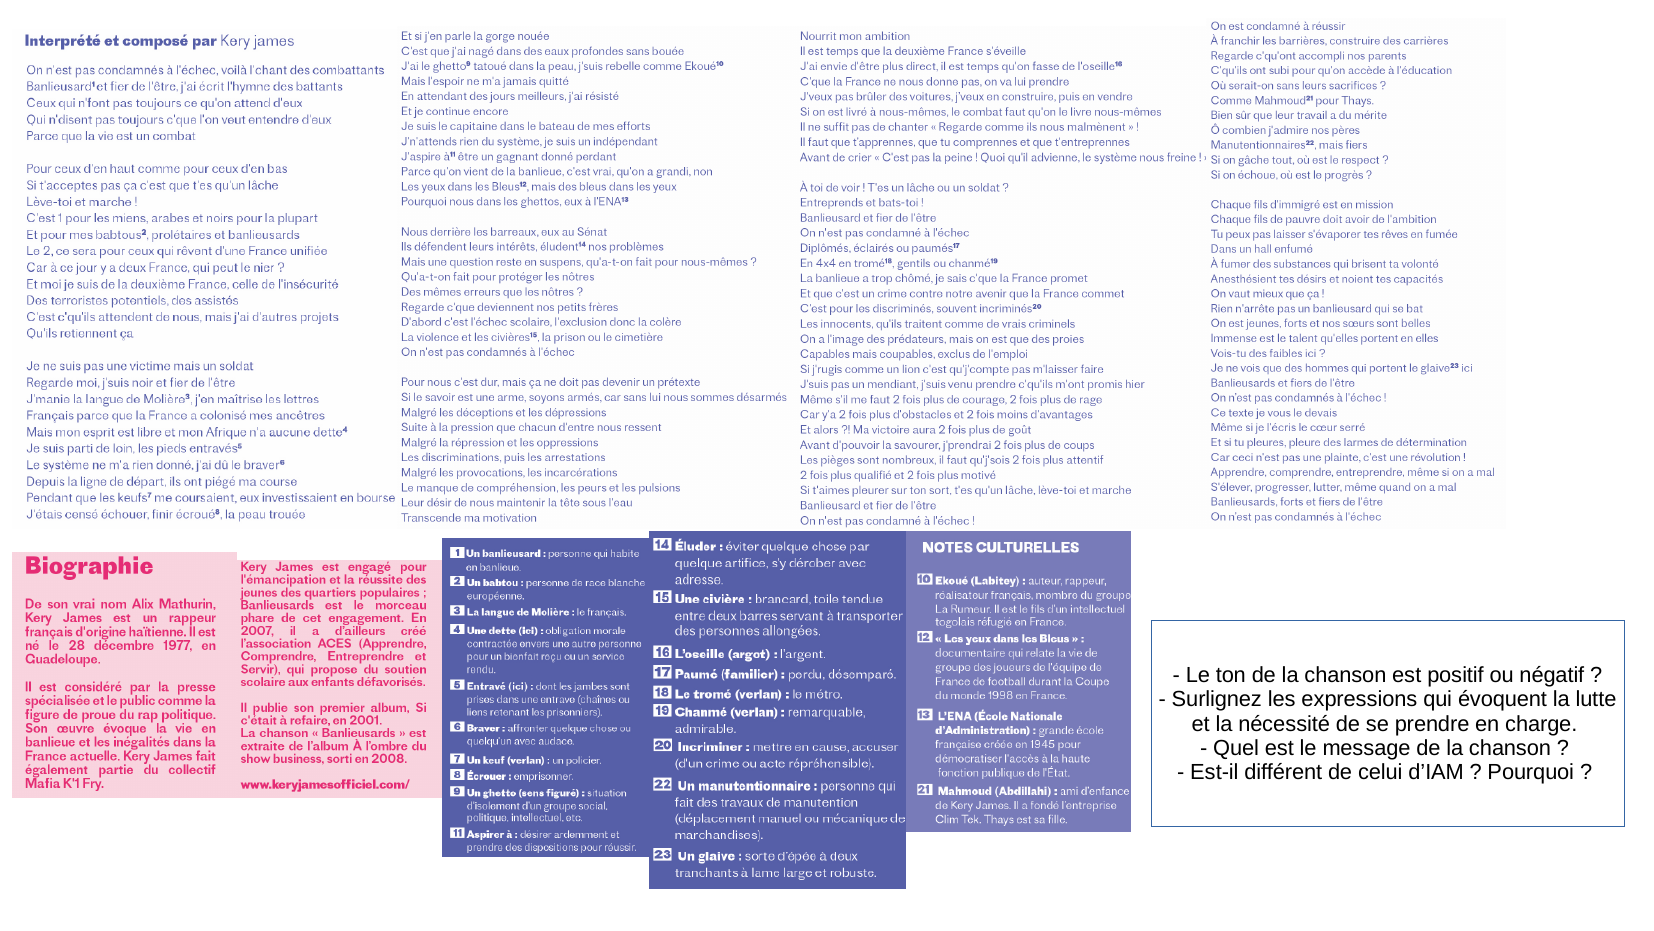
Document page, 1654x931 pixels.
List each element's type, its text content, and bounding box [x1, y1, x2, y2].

picture [12, 18, 1506, 529]
picture [12, 531, 1131, 889]
subtitle - Le ton de la chanson est positif ou négatif ? - Surlignez les expressions qui évoquent la lutte et la nécessité de se prendre en charge. - Quel est le message de la chanson ? - Est-il différent de celui d’IAM ? Pourquoi ? [1151, 620, 1625, 827]
